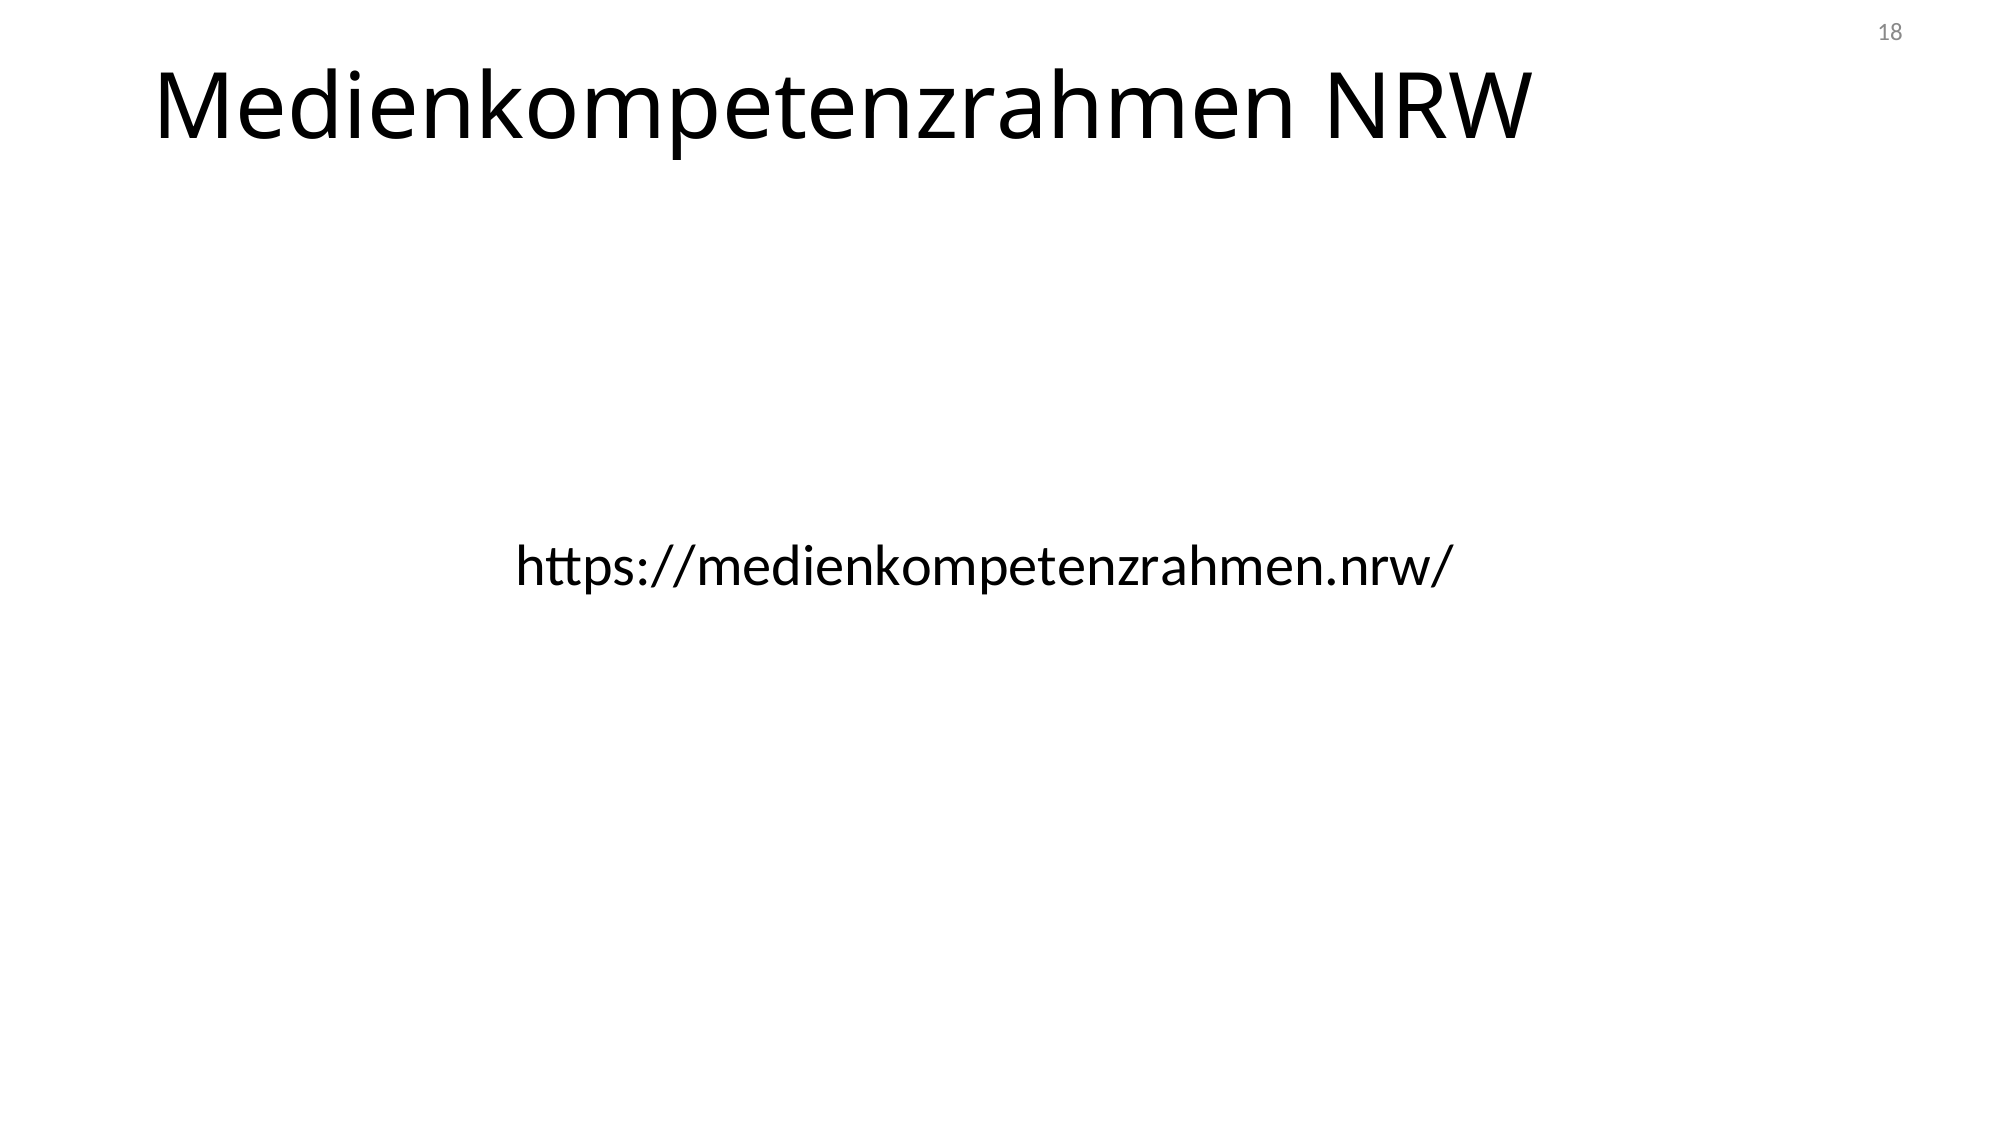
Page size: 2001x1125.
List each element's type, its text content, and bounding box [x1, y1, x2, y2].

title Medienkompetenzrahmen NRW [137, 0, 1863, 218]
text_box 18 [1862, 0, 2000, 61]
text_box https://medienkompetenzrahmen.nrw/ [499, 519, 1501, 606]
